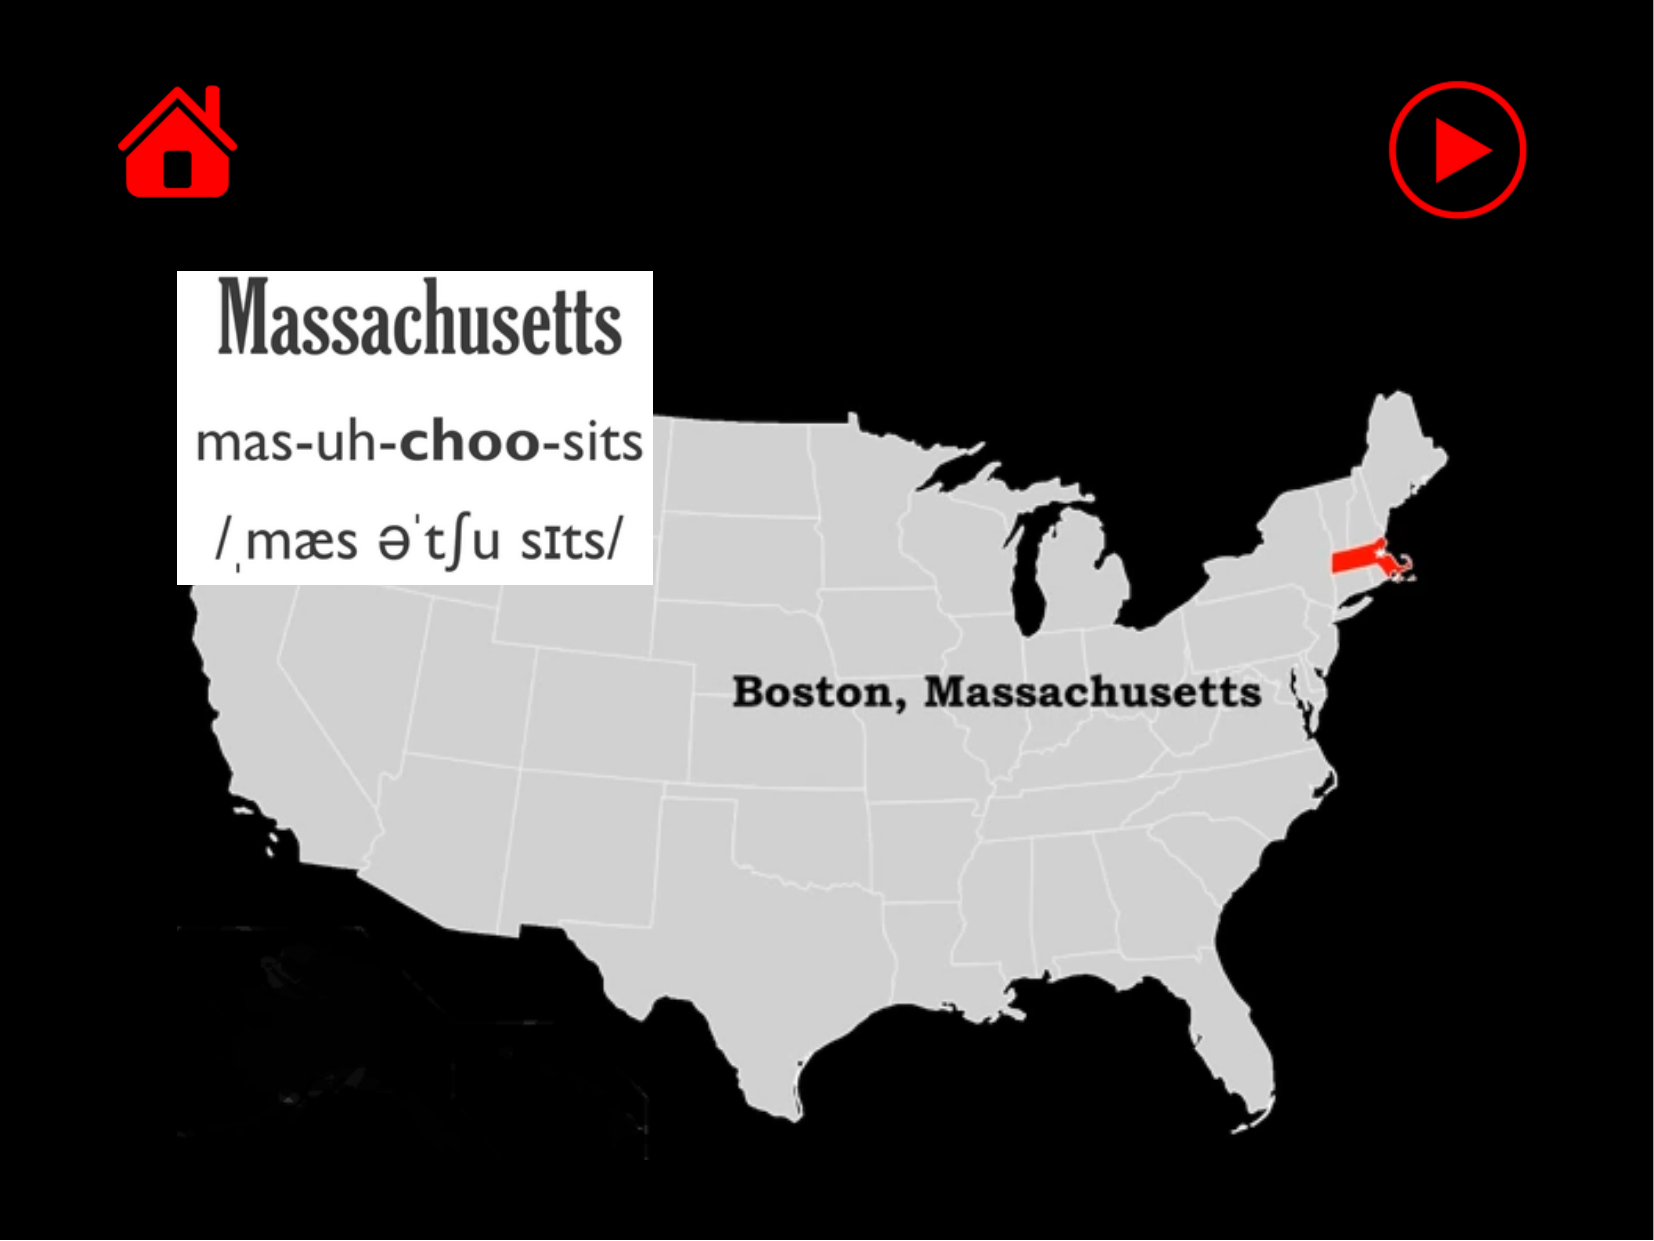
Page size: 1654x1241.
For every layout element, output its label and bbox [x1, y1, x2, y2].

picture [1381, 70, 1539, 228]
picture [118, 82, 237, 201]
picture [177, 271, 1477, 1160]
